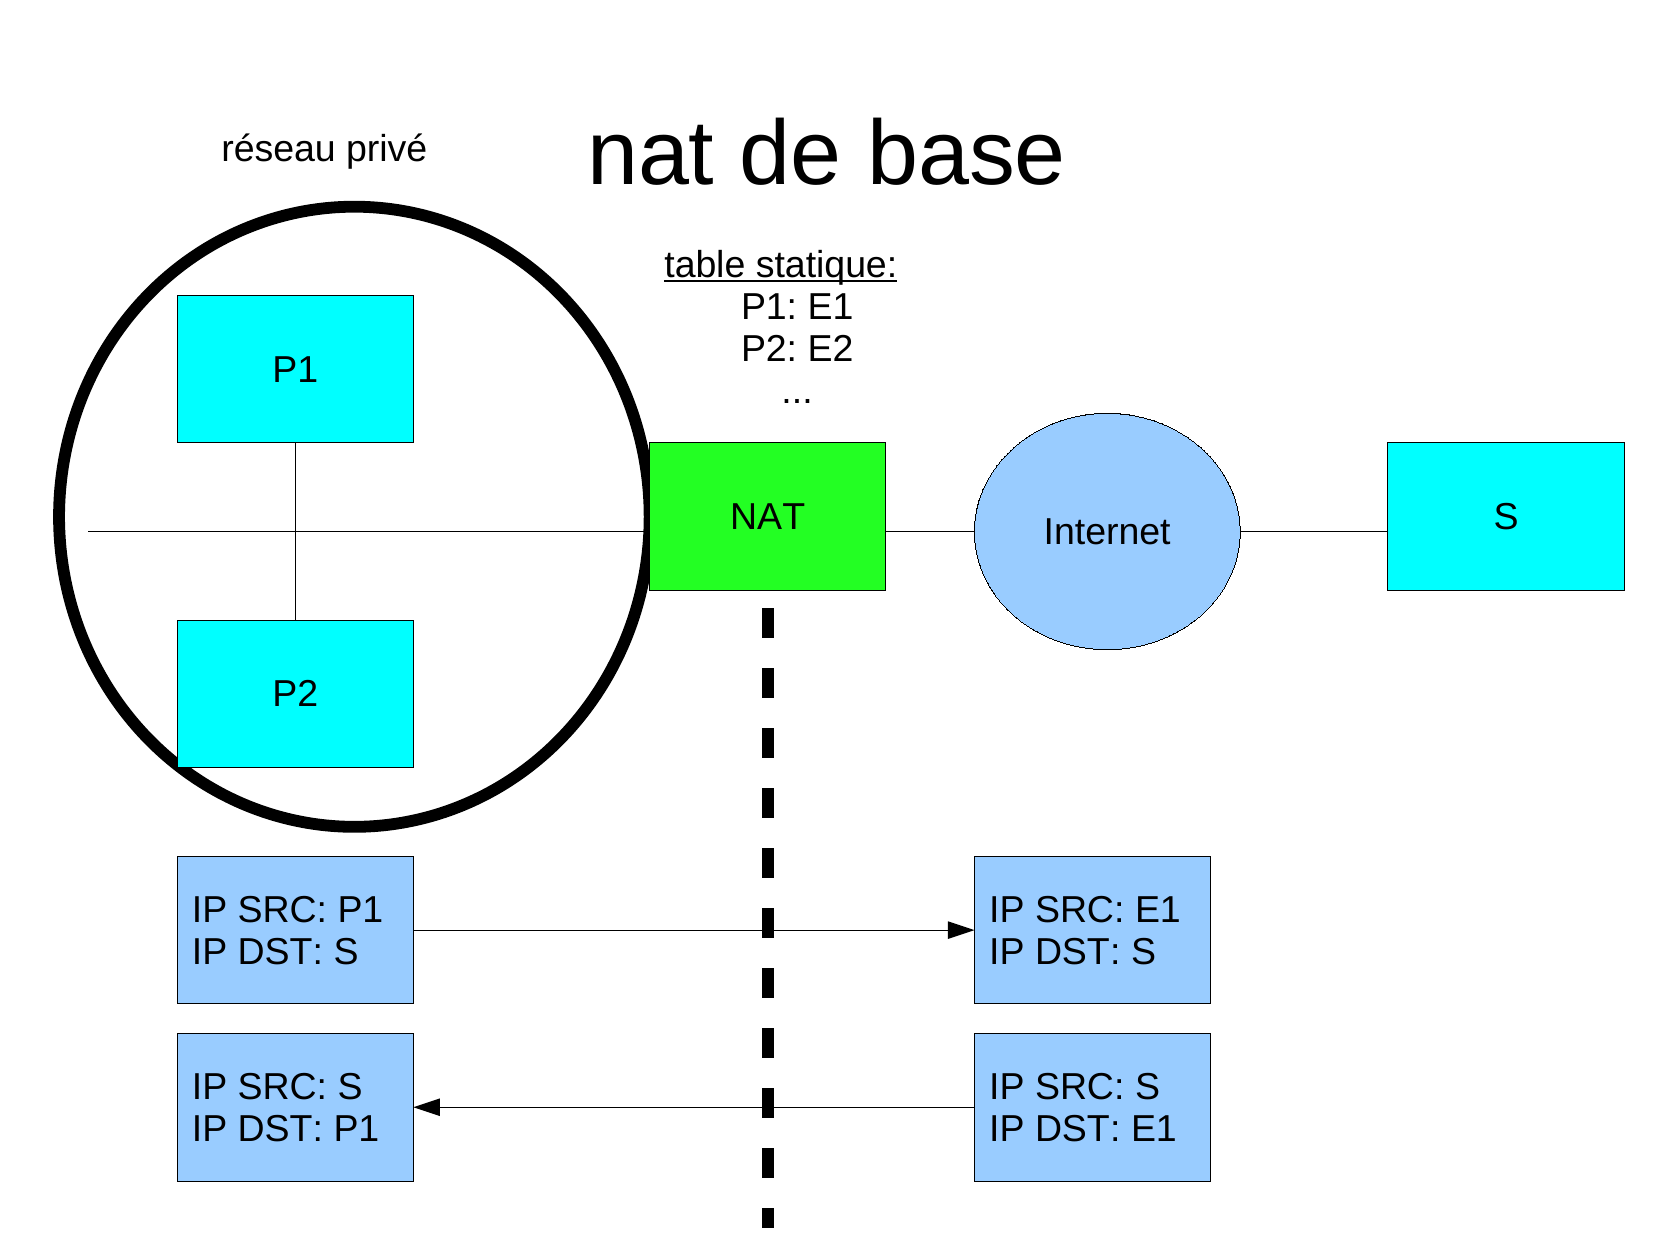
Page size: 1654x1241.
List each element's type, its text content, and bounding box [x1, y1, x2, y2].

text_box réseau privé [206, 120, 443, 182]
text_box IP SRC: S IP DST: E1 [974, 1033, 1211, 1182]
text_box IP SRC: P1 IP DST: S [177, 856, 414, 1004]
text_box NAT [649, 442, 886, 591]
text_box Internet [974, 413, 1241, 650]
text_box IP SRC: S IP DST: P1 [177, 1033, 414, 1182]
title nat de base [82, 49, 1571, 257]
text_box P2 [177, 620, 414, 768]
text_box S [1387, 442, 1625, 591]
text_box P1 [177, 295, 414, 443]
text_box table statique: P1: E1 P2: E2 ... [649, 236, 945, 437]
text_box IP SRC: E1 IP DST: S [974, 856, 1211, 1004]
